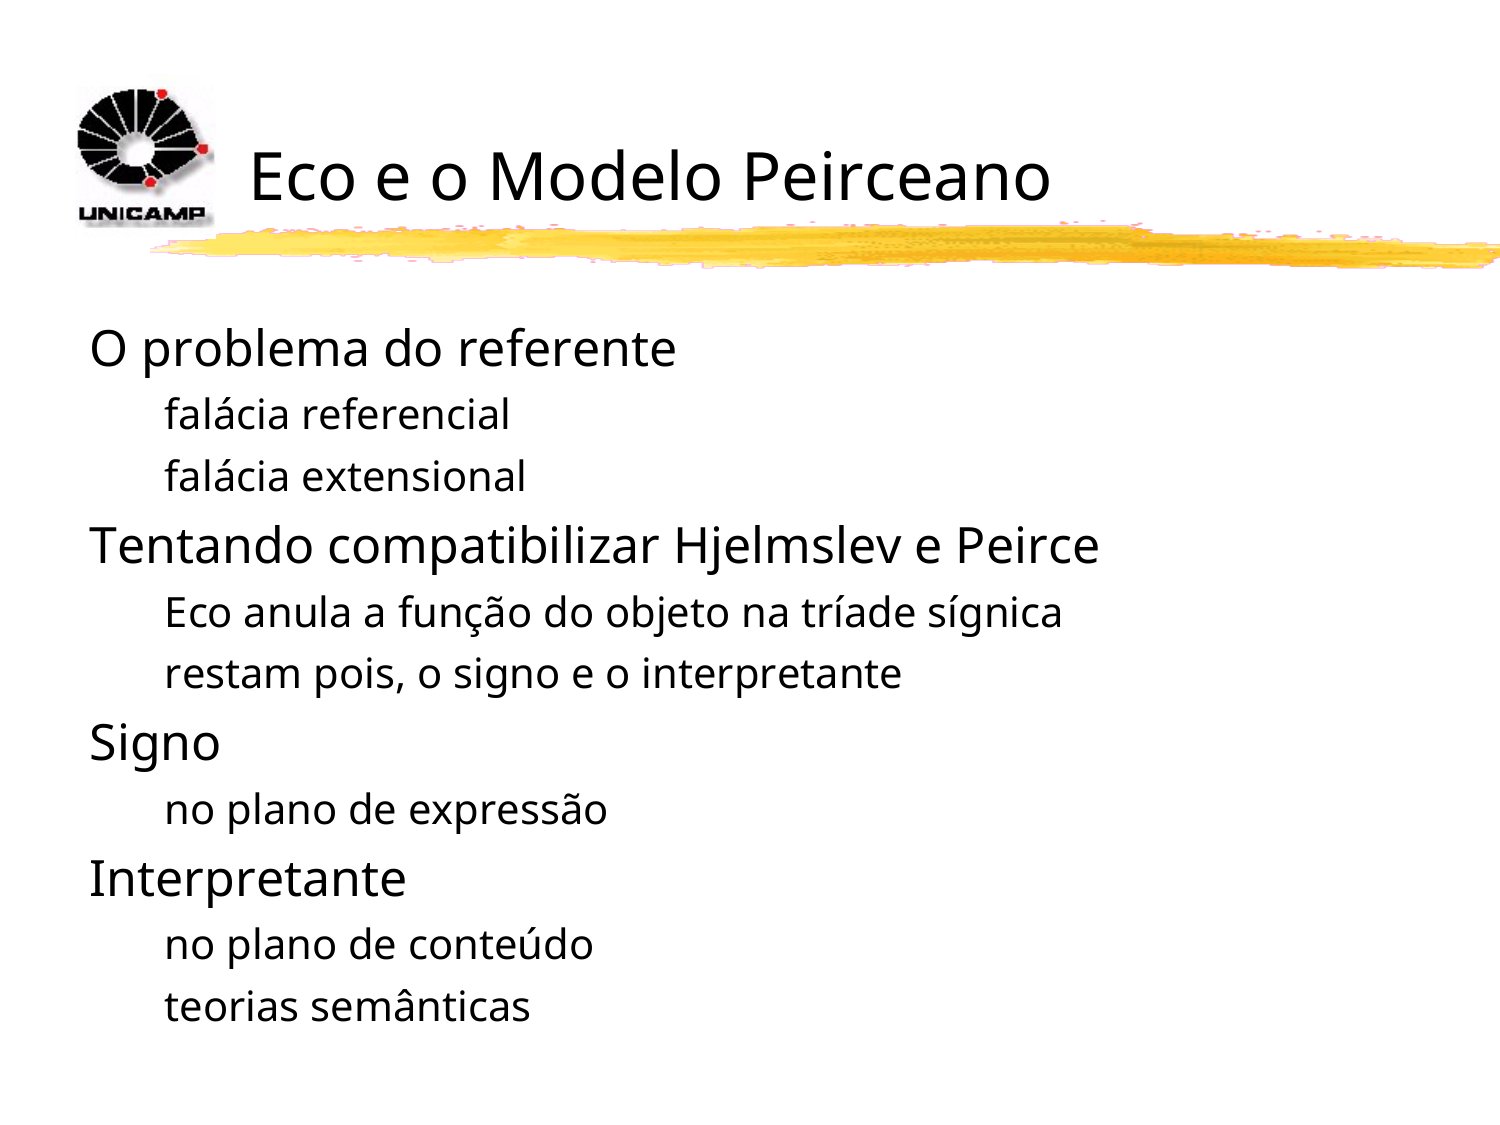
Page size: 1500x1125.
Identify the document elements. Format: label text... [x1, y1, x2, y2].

title Eco e o Modelo Peirceano [233, 37, 1434, 225]
list O problema do referente falácia referencial falácia extensional Tentando compatibilizar Hjelmslev e Peirce Eco anula a função do objeto na tríade sígnica restam pois, o signo e o interpretante Signo no plano de expressão Interpretante no plano de conteúdo teorias semânticas [74, 309, 1417, 994]
picture [75, 74, 1500, 279]
